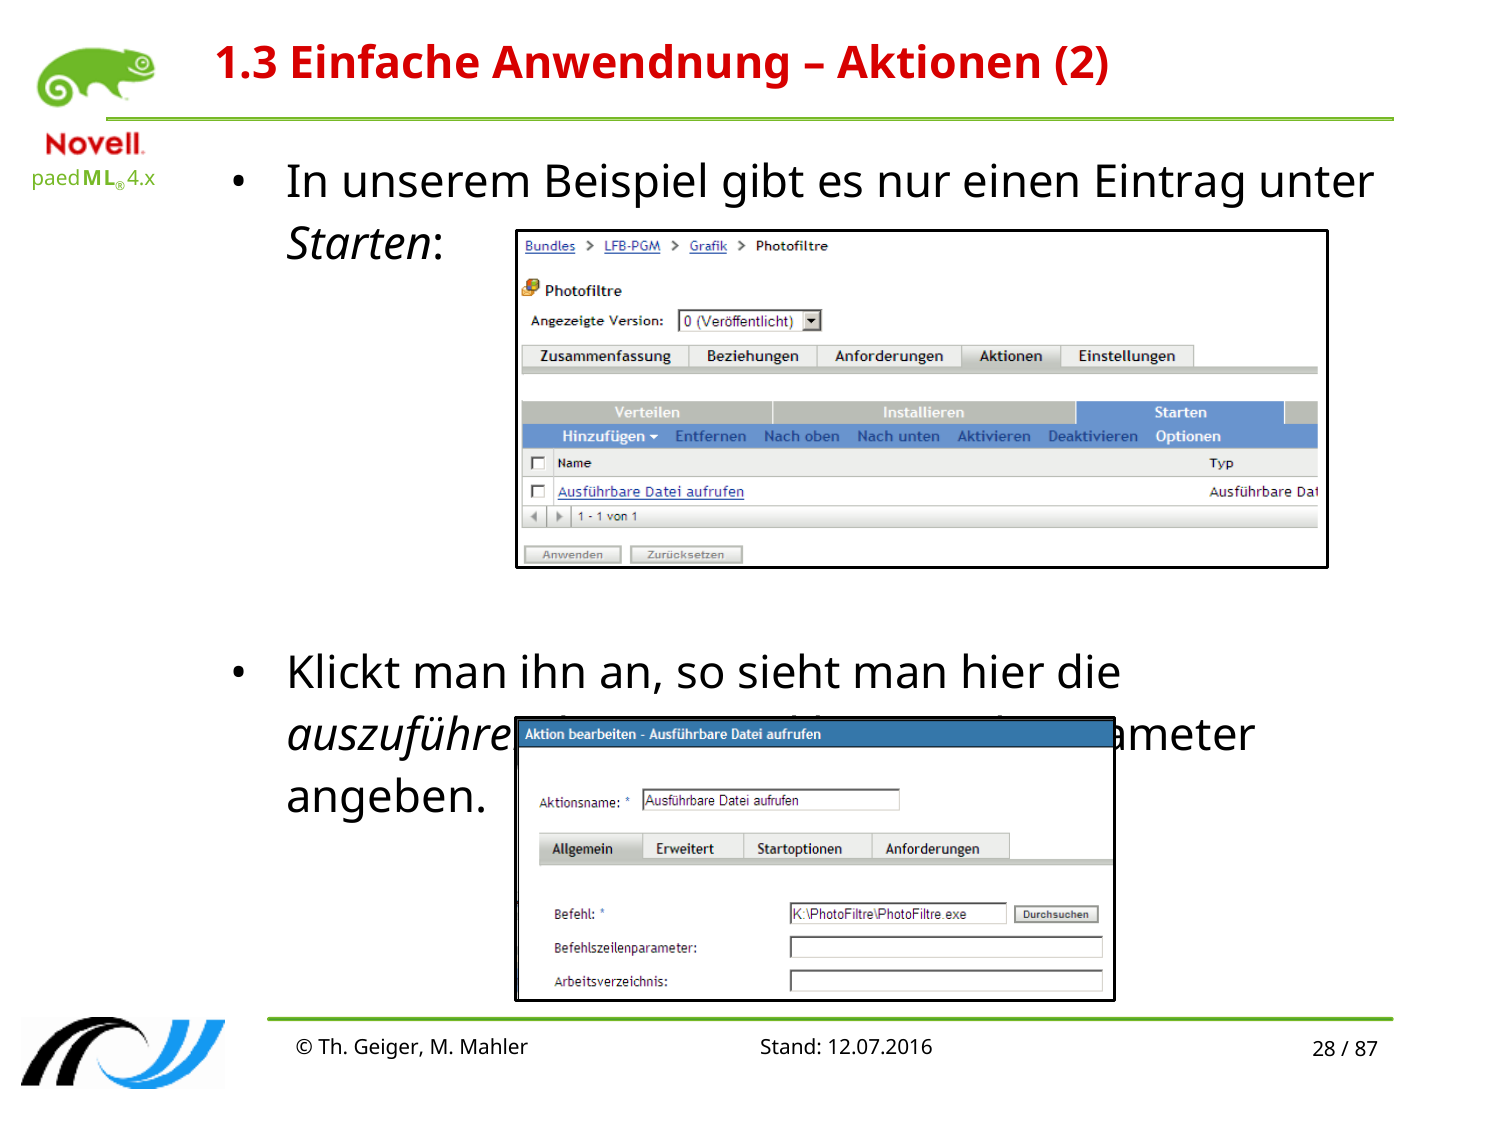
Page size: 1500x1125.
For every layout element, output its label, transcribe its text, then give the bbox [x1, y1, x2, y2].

list In unserem Beispiel gibt es nur einen Eintrag unter Starten: Klickt man ihn an, so sieht man hier die auszuführende Datei und kann evtl. Parameter angeben. [230, 149, 1406, 1013]
title 1.3 Einfache Anwendnung – Aktionen (2) [214, 16, 1393, 108]
picture [24, 32, 167, 175]
picture [21, 1017, 225, 1089]
picture [517, 231, 1326, 566]
picture [516, 718, 1113, 1000]
